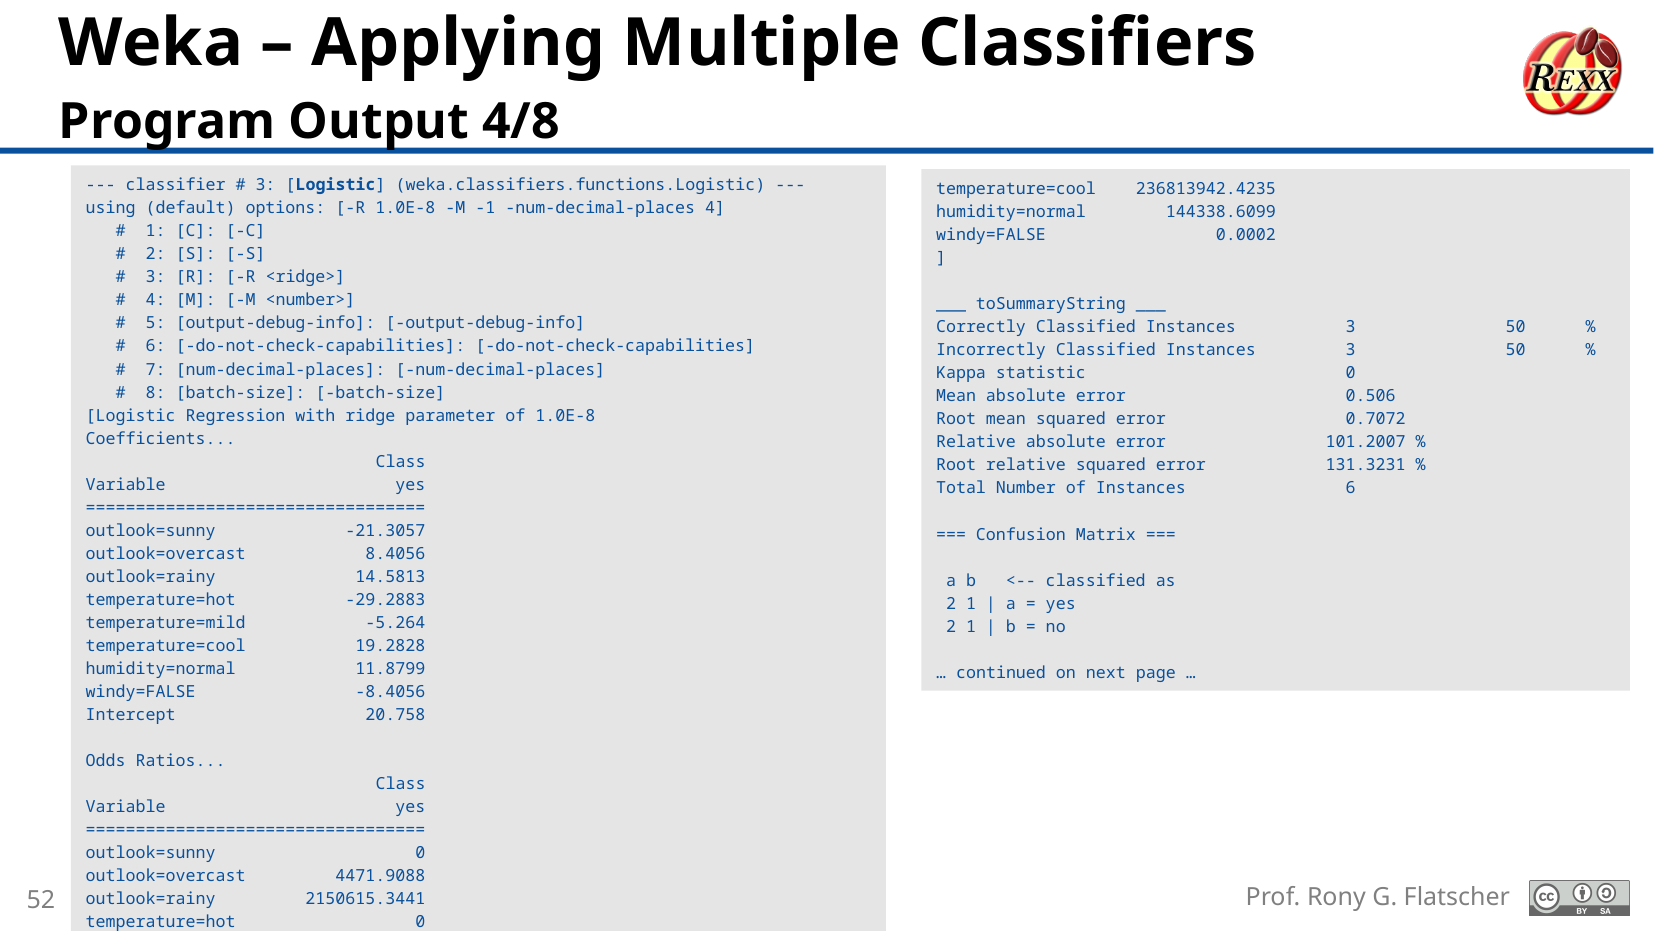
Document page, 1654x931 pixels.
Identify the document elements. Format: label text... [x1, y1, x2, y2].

text_box --- classifier # 3: [Logistic] (weka.classifiers.functions.Logistic) --- using (default) options: [-R 1.0E-8 -M -1 -num-decimal-places 4] # 1: [C]: [-C] # 2: [S]: [-S] # 3: [R]: [-R <ridge>] # 4: [M]: [-M <number>] # 5: [output-debug-info]: [-output-debug-info] # 6: [-do-not-check-capabilities]: [-do-not-check-capabilities] # 7: [num-decimal-places]: [-num-decimal-places] # 8: [batch-size]: [-batch-size] [Logistic Regression with ridge parameter of 1.0E-8 Coefficients... Class Variable yes ================================== outlook=sunny -21.3057 outlook=overcast 8.4056 outlook=rainy 14.5813 temperature=hot -29.2883 temperature=mild -5.264 temperature=cool 19.2828 humidity=normal 11.8799 windy=FALSE -8.4056 Intercept 20.758 Odds Ratios... Class Variable yes ================================== outlook=sunny 0 outlook=overcast 4471.9088 outlook=rainy 2150615.3441 temperature=hot 0 temperature=mild 0.0052 [70, 165, 886, 931]
title Weka – Applying Multiple Classifiers Program Output 4/8 [0, 0, 1625, 150]
text_box temperature=cool 236813942.4235 humidity=normal 144338.6099 windy=FALSE 0.0002 ] ___ toSummaryString ___ Correctly Classified Instances 3 50 % Incorrectly Classified Instances 3 50 % Kappa statistic 0 Mean absolute error 0.506 Root mean squared error 0.7072 Relative absolute error 101.2007 % Root relative squared error 131.3231 % Total Number of Instances 6 === Confusion Matrix === a b <-- classified as 2 1 | a = yes 2 1 | b = no … continued on next page … [921, 169, 1630, 663]
